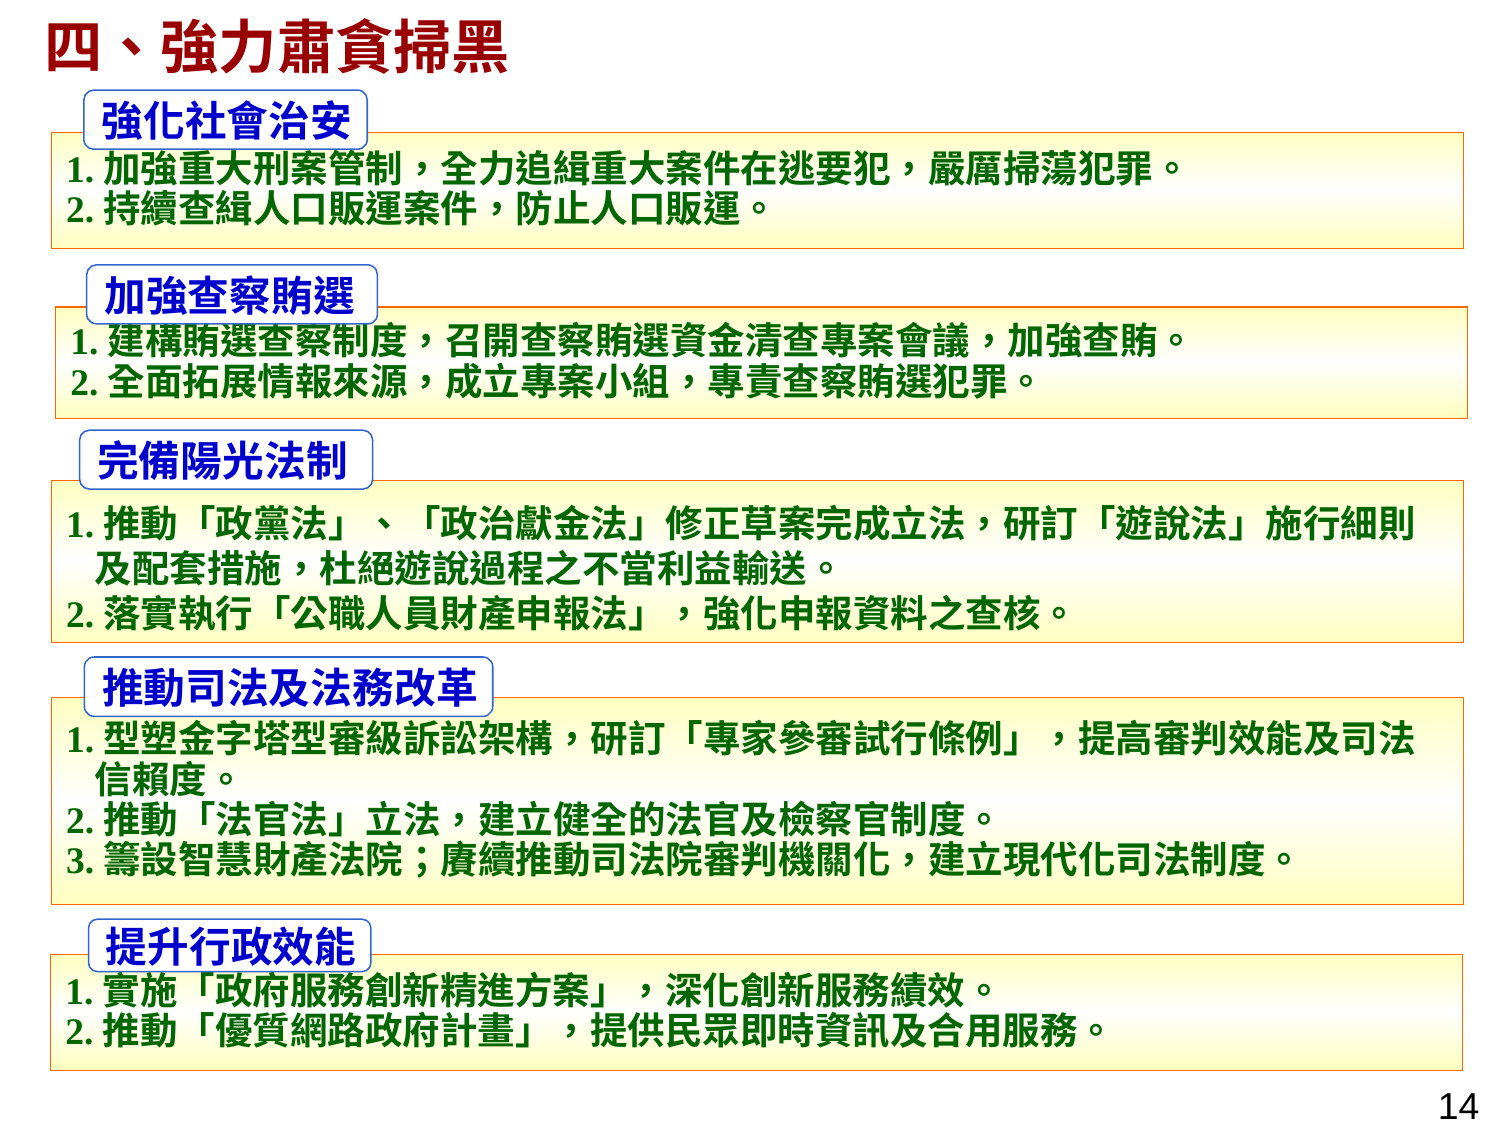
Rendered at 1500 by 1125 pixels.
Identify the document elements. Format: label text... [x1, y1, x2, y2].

text_box 14 [1423, 1074, 1500, 1125]
text_box 強化社會治安 [83, 90, 368, 150]
text_box 1.實施「政府服務創新精進方案」，深化創新服務績效。 2.推動「優質網路政府計畫」，提供民眾即時資訊及合用服務。 [50, 954, 1463, 1071]
text_box 完備陽光法制 [79, 430, 373, 490]
text_box 1.推動「政黨法」、「政治獻金法」修正草案完成立法，研訂「遊說法」施行細則及配套措施，杜絕遊說過程之不當利益輸送。 2.落實執行「公職人員財產申報法」，強化申報資料之查核。 [51, 480, 1464, 643]
text_box 提升行政效能 [88, 919, 371, 972]
text_box 1.加強重大刑案管制，全力追緝重大案件在逃要犯，嚴厲掃蕩犯罪。 2.持續查緝人口販運案件，防止人口販運。 [51, 132, 1464, 249]
text_box 1.建構賄選查察制度，召開查察賄選資金清查專案會議，加強查賄。 2.全面拓展情報來源，成立專案小組，專責查察賄選犯罪。 [55, 306, 1468, 419]
text_box 加強查察賄選 [86, 264, 378, 324]
text_box 1.型塑金字塔型審級訴訟架構，研訂「專家參審試行條例」，提高審判效能及司法信賴度。 2.推動「法官法」立法，建立健全的法官及檢察官制度。 3.籌設智慧財產法院；賡續推動司法院審判機關化，建立現代化司法制度。 [51, 697, 1464, 905]
text_box 推動司法及法務改革 [84, 656, 493, 717]
text_box 四、強力肅貪掃黑 [29, 2, 857, 88]
